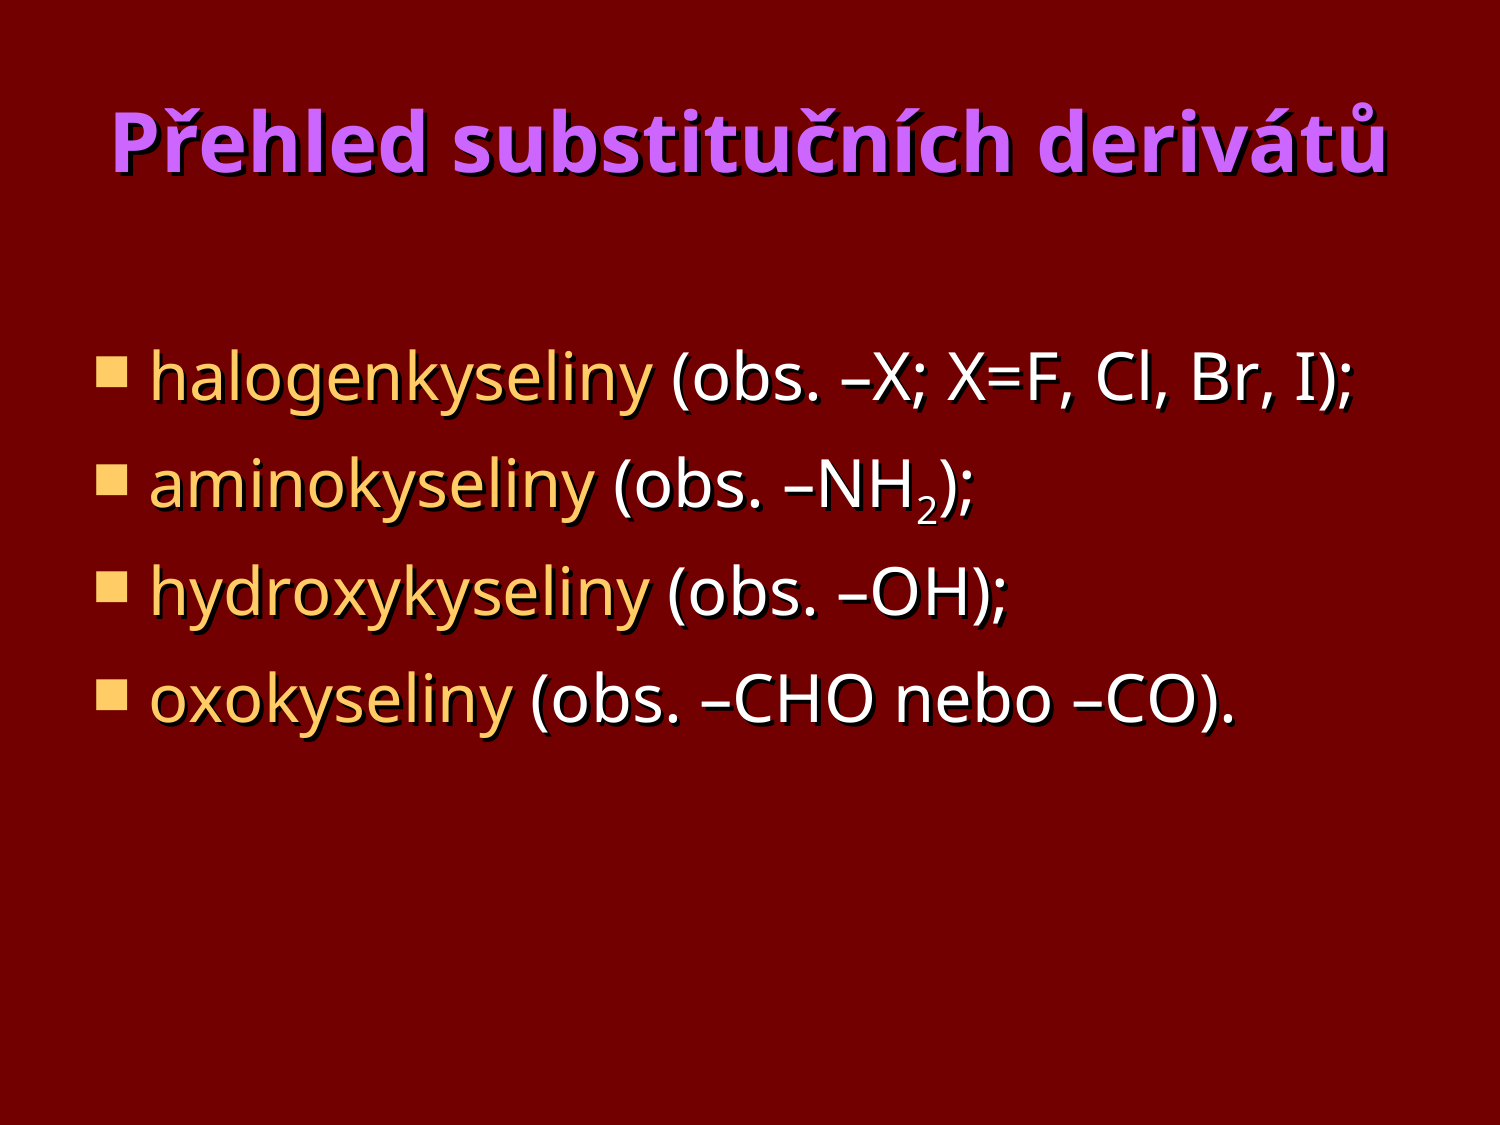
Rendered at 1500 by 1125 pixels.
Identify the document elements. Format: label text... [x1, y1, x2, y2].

title Přehled substitučních derivátů [75, 45, 1426, 233]
list halogenkyseliny (obs. –X; X=F, Cl, Br, I); aminokyseliny (obs. –NH2); hydroxykyseliny (obs. –OH); oxokyseliny (obs. –CHO nebo –CO). [76, 326, 1427, 792]
